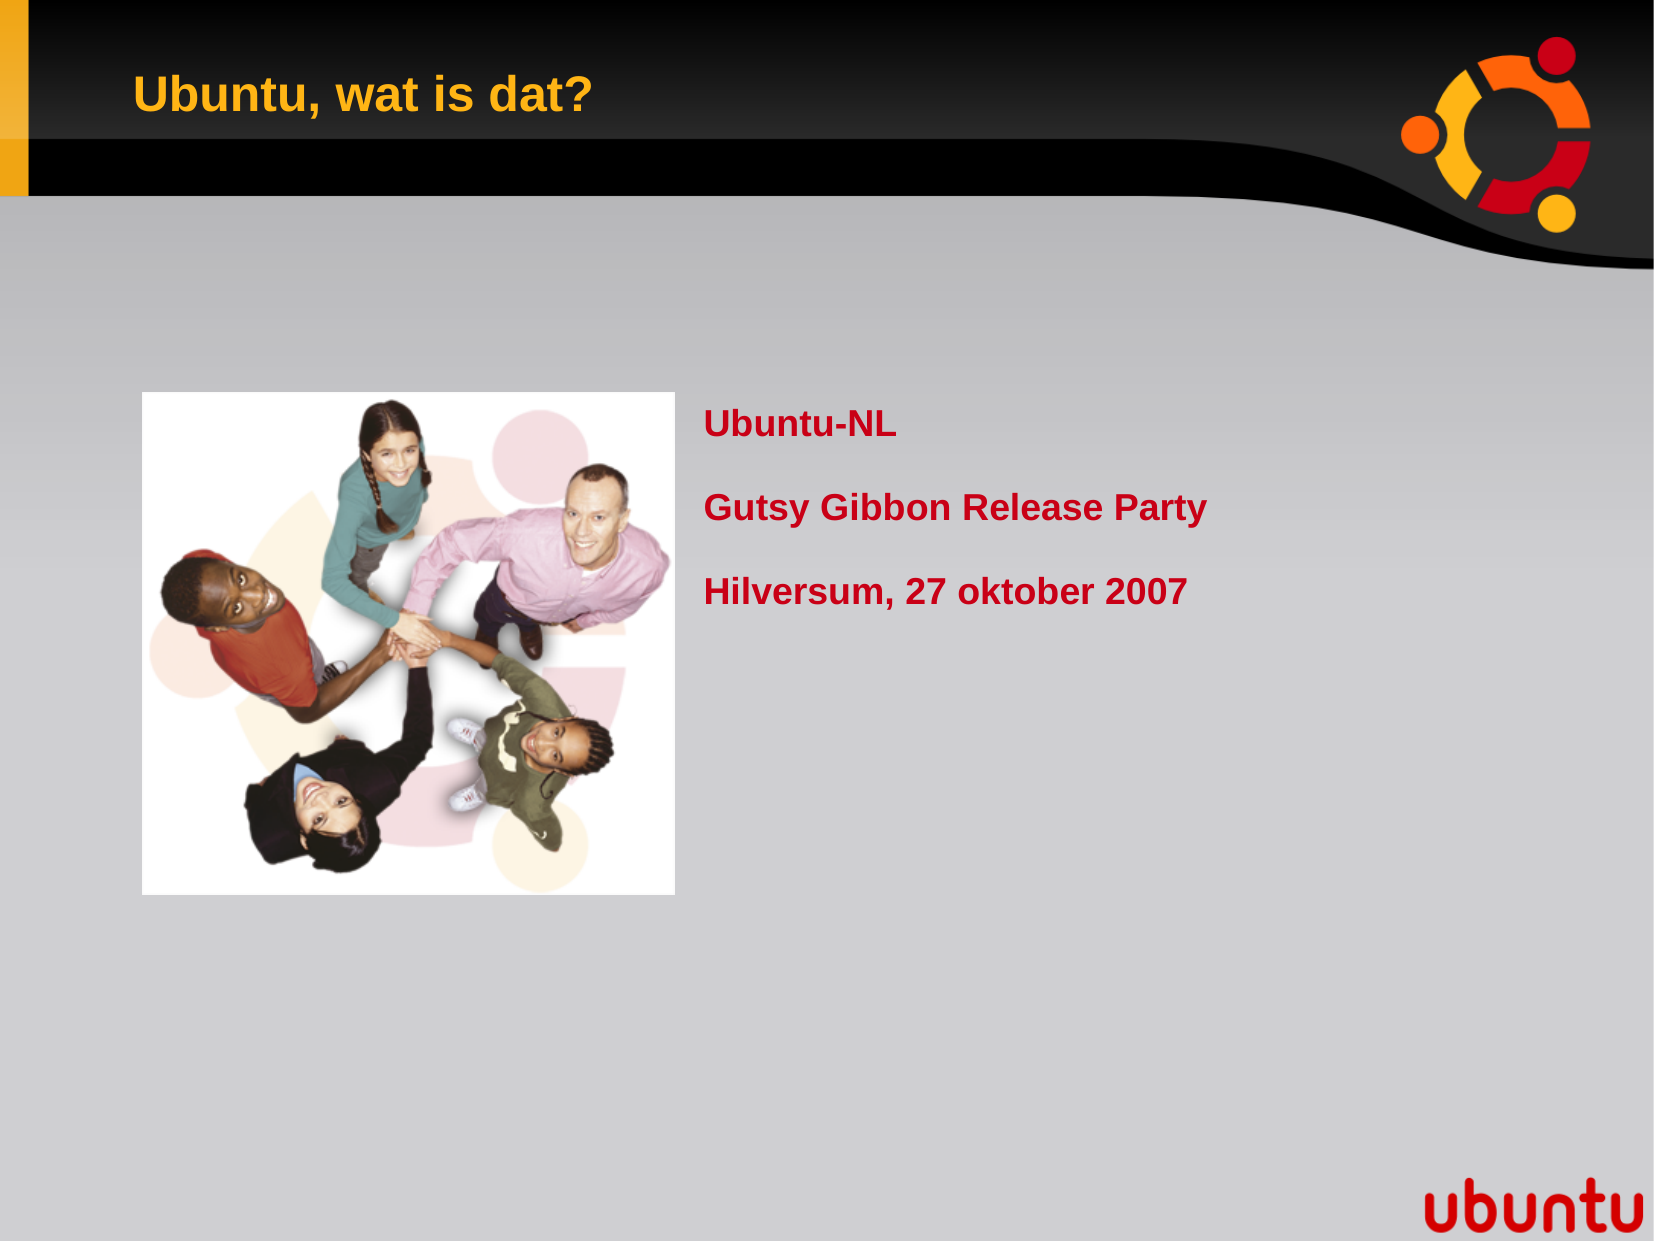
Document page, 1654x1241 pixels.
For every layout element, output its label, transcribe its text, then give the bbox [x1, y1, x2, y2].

picture [0, 0, 1654, 1241]
text_box Ubuntu, wat is dat? [118, 59, 1093, 131]
text_box Ubuntu-NL Gutsy Gibbon Release Party Hilversum, 27 oktober 2007 [688, 394, 1428, 626]
